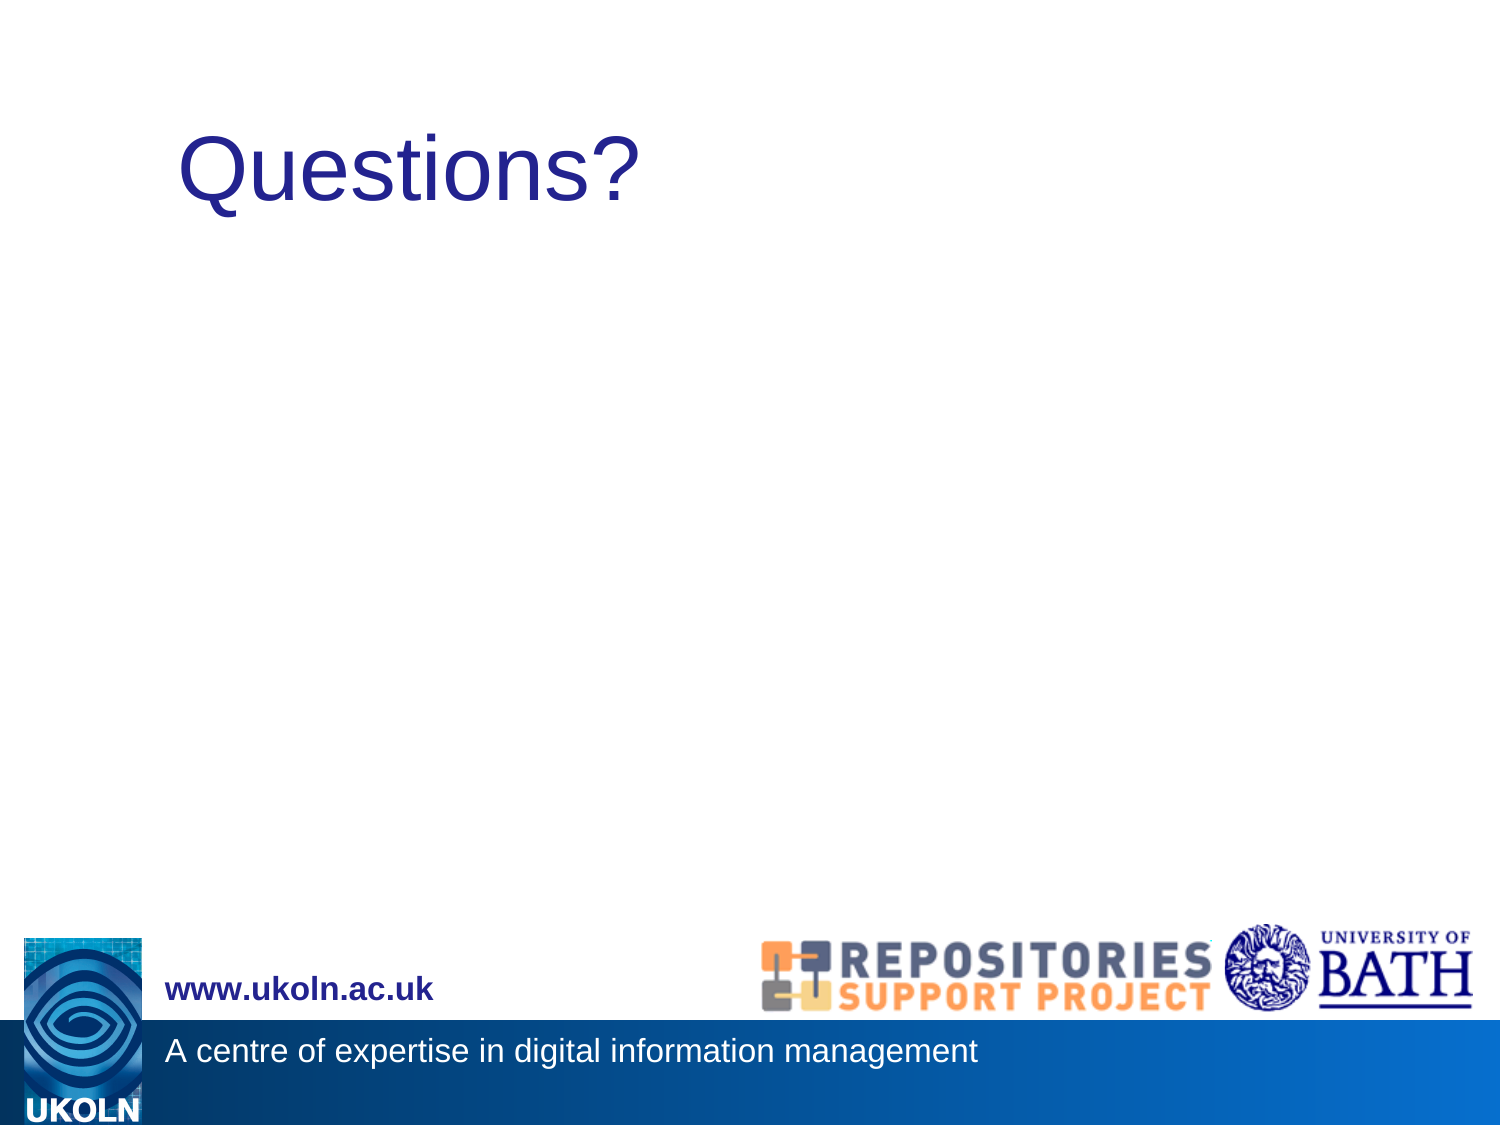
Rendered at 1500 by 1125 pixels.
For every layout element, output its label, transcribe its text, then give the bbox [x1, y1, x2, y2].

title Questions? [162, 87, 1375, 250]
picture [761, 940, 1212, 1013]
picture [1224, 924, 1473, 1015]
picture [24, 950, 142, 1125]
